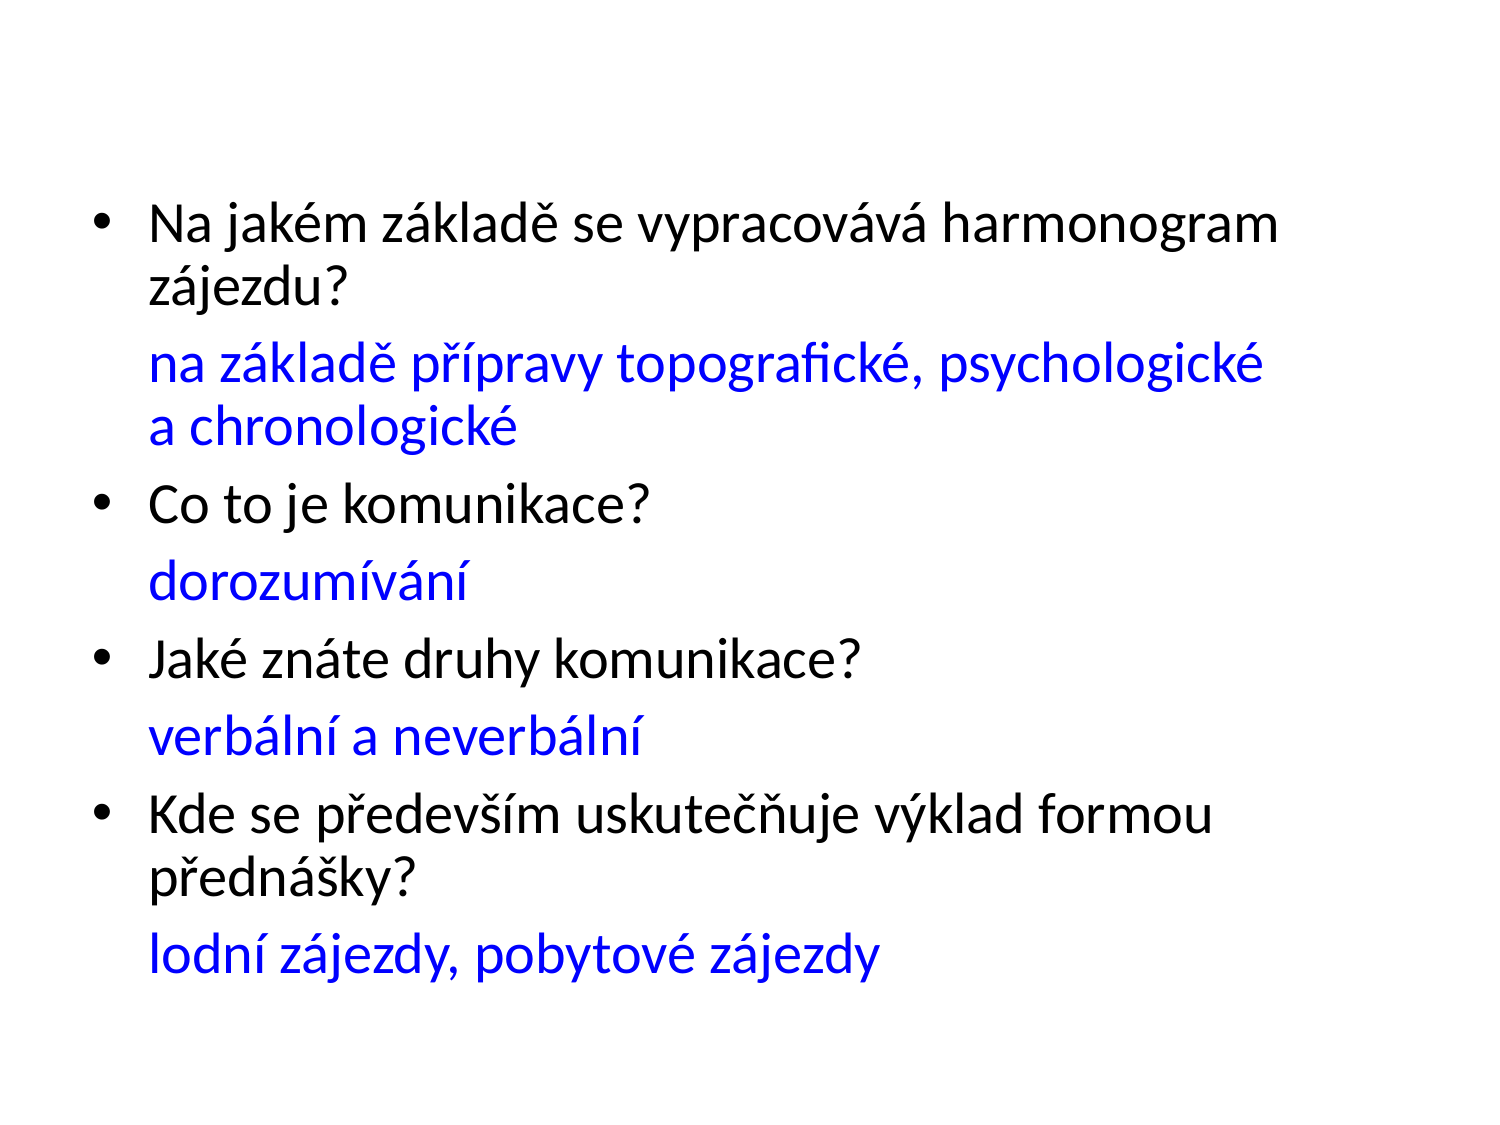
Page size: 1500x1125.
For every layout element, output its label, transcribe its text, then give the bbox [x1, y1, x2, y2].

list Na jakém základě se vypracovává harmonogram zájezdu? na základě přípravy topografické, psychologické a chronologické Co to je komunikace? dorozumívání Jaké znáte druhy komunikace? verbální a neverbální Kde se především uskutečňuje výklad formou přednášky? lodní zájezdy, pobytové zájezdy [76, 184, 1427, 1074]
